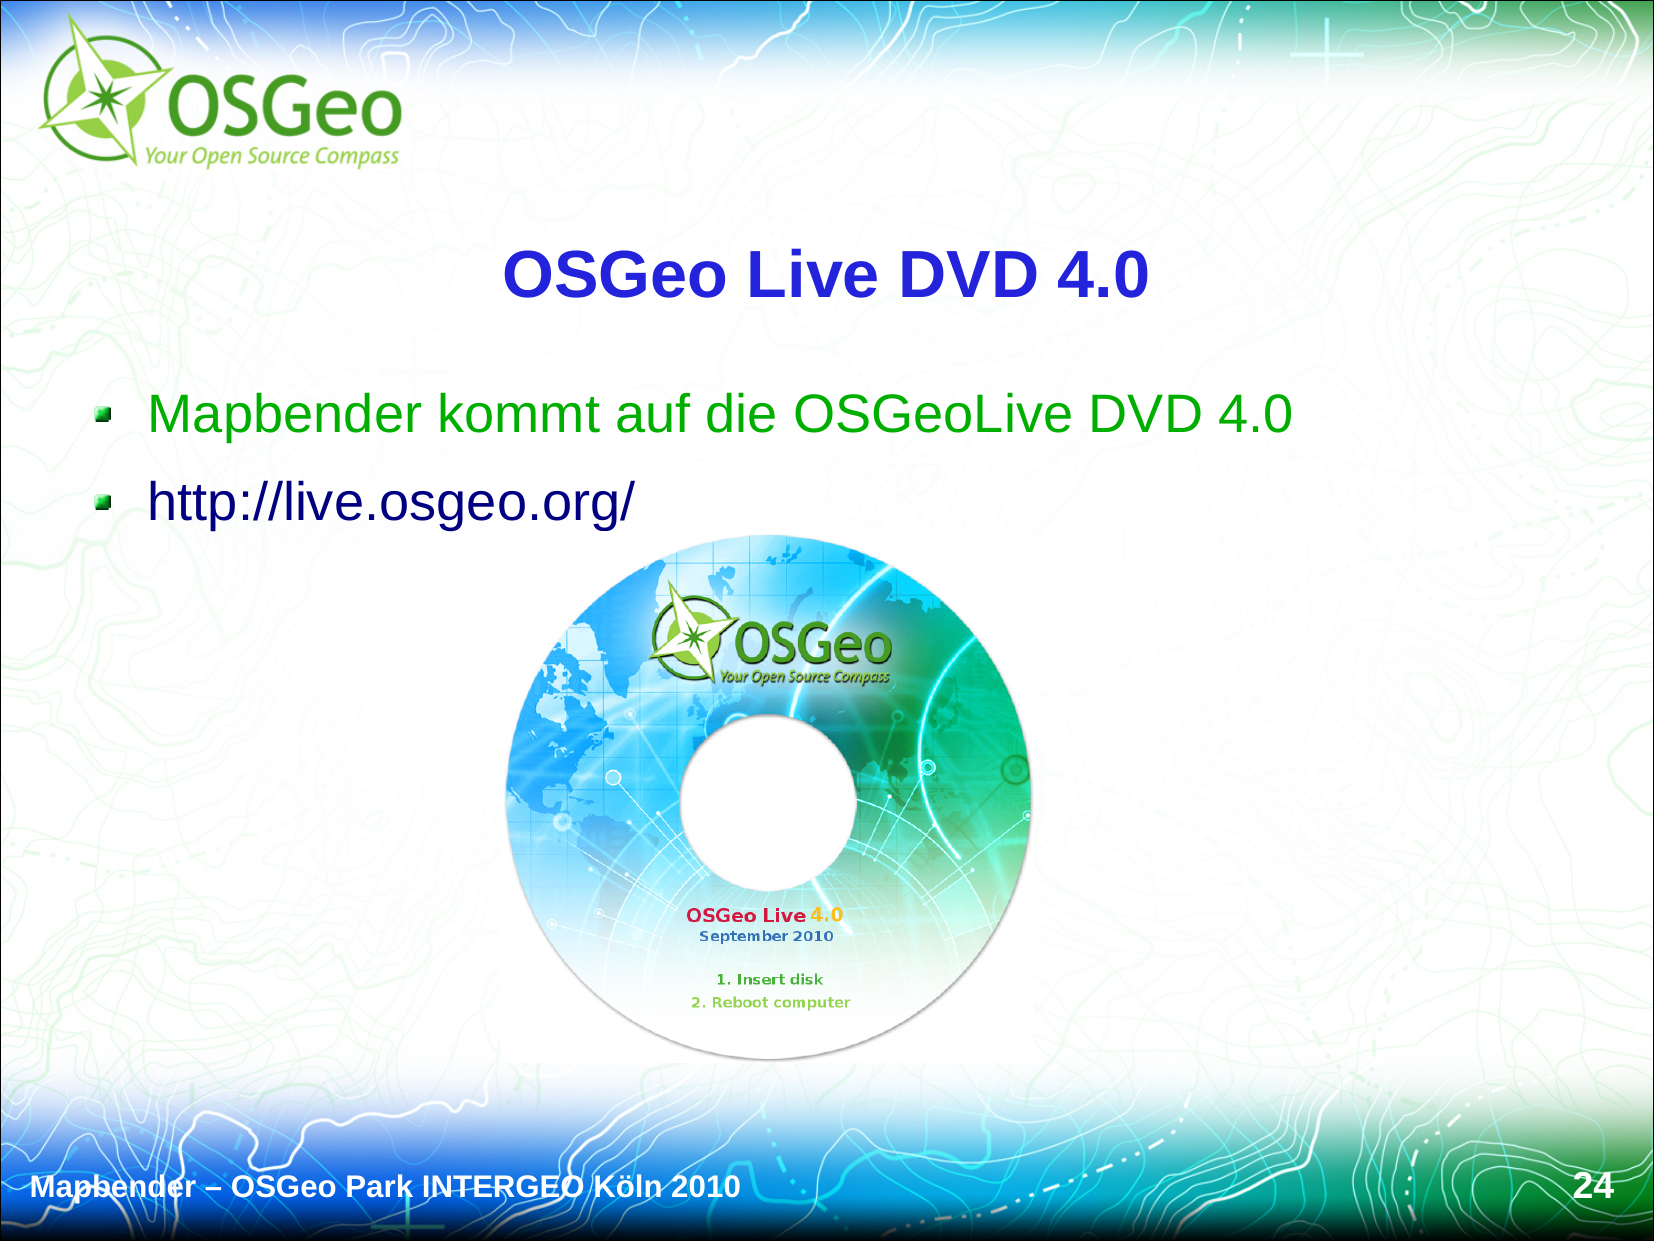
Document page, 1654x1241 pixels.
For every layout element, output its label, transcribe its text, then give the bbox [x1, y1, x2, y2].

picture [1, 1, 1653, 1240]
list Mapbender kommt auf die OSGeoLive DVD 4.0 http://live.osgeo.org/ [76, 383, 1565, 1188]
title OSGeo Live DVD 4.0 [82, 208, 1571, 342]
